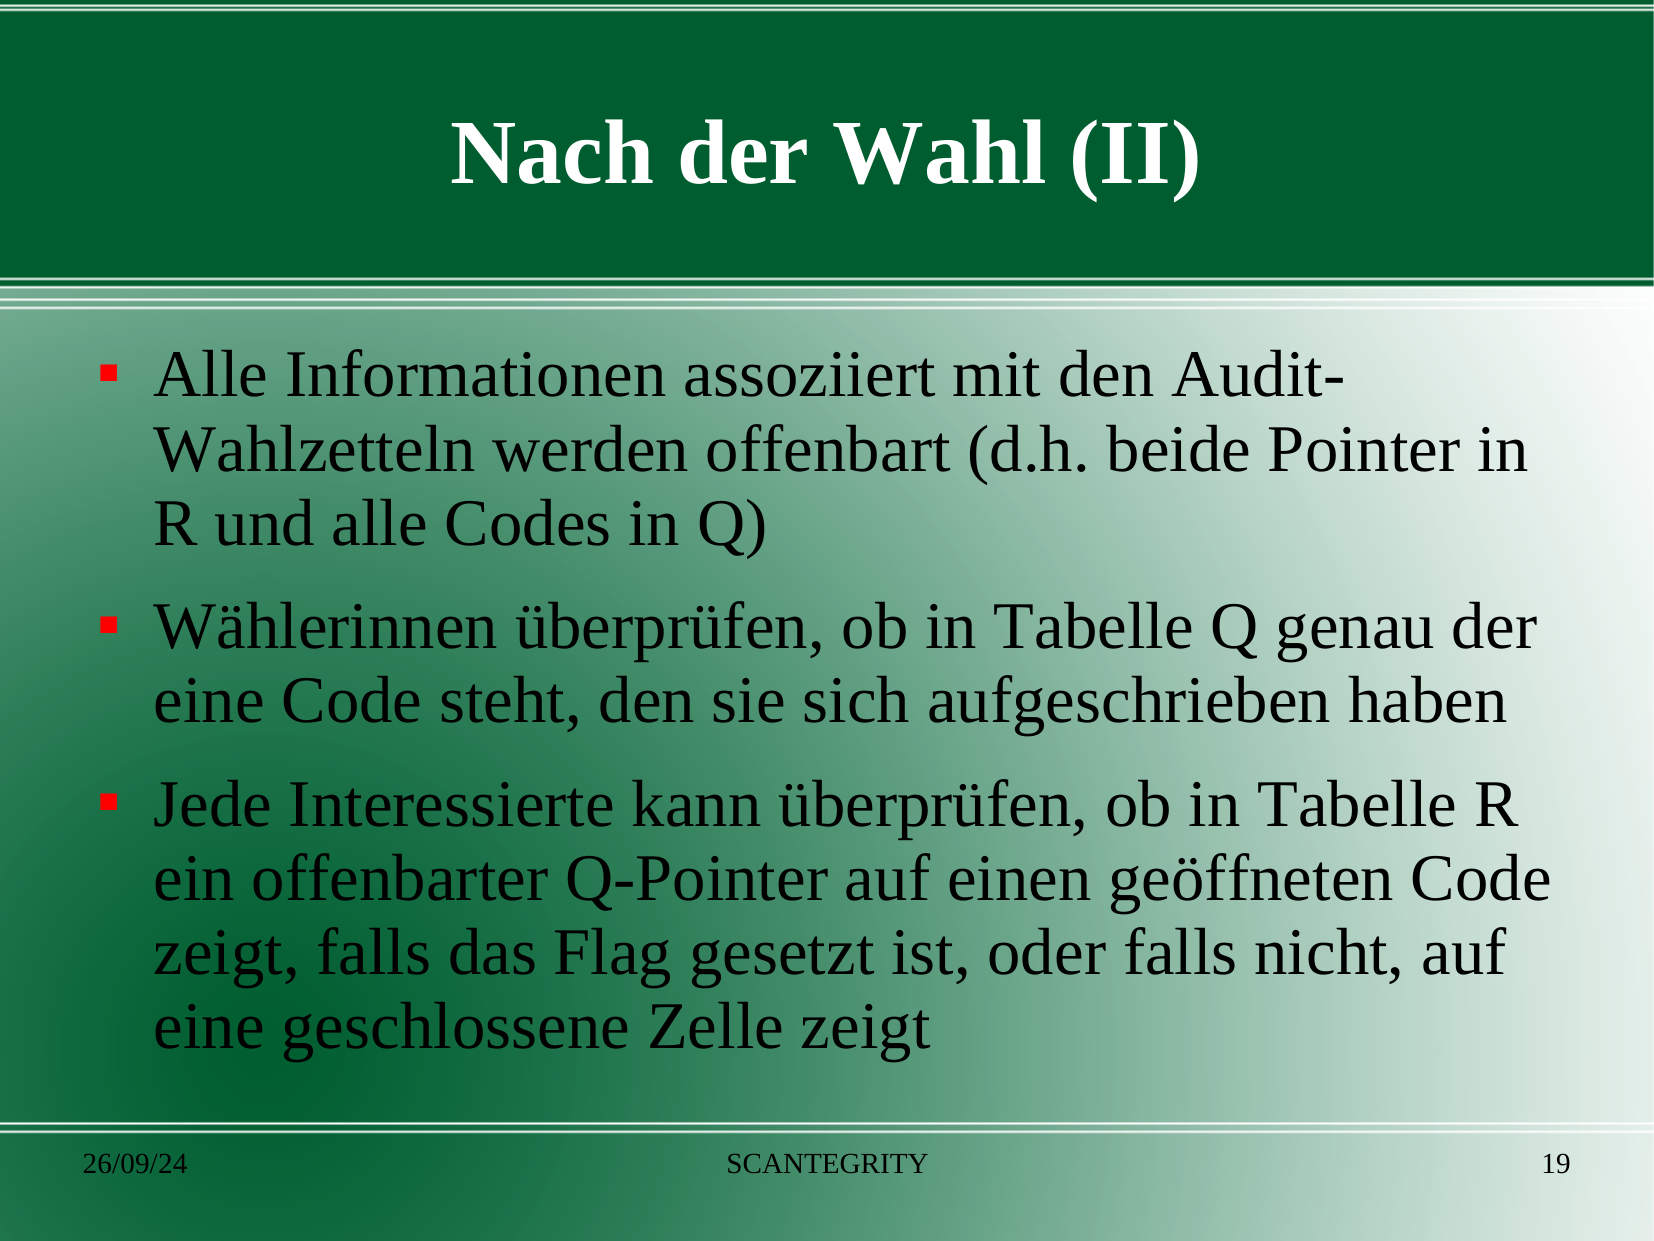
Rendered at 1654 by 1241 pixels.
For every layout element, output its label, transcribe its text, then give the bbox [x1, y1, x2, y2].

title Nach der Wahl (II) [82, 56, 1571, 250]
picture [0, 0, 1654, 1241]
list Alle Informationen assoziiert mit den Audit- Wahlzetteln werden offenbart (d.h. beide Pointer in R und alle Codes in Q) Wählerinnen überprüfen, ob in Tabelle Q genau der eine Code steht, den sie sich aufgeschrieben haben Jede Interessierte kann überprüfen, ob in Tabelle R ein offenbarter Q-Pointer auf einen geöffneten Code zeigt, falls das Flag gesetzt ist, oder falls nicht, auf eine geschlossene Zelle zeigt [82, 337, 1571, 1063]
